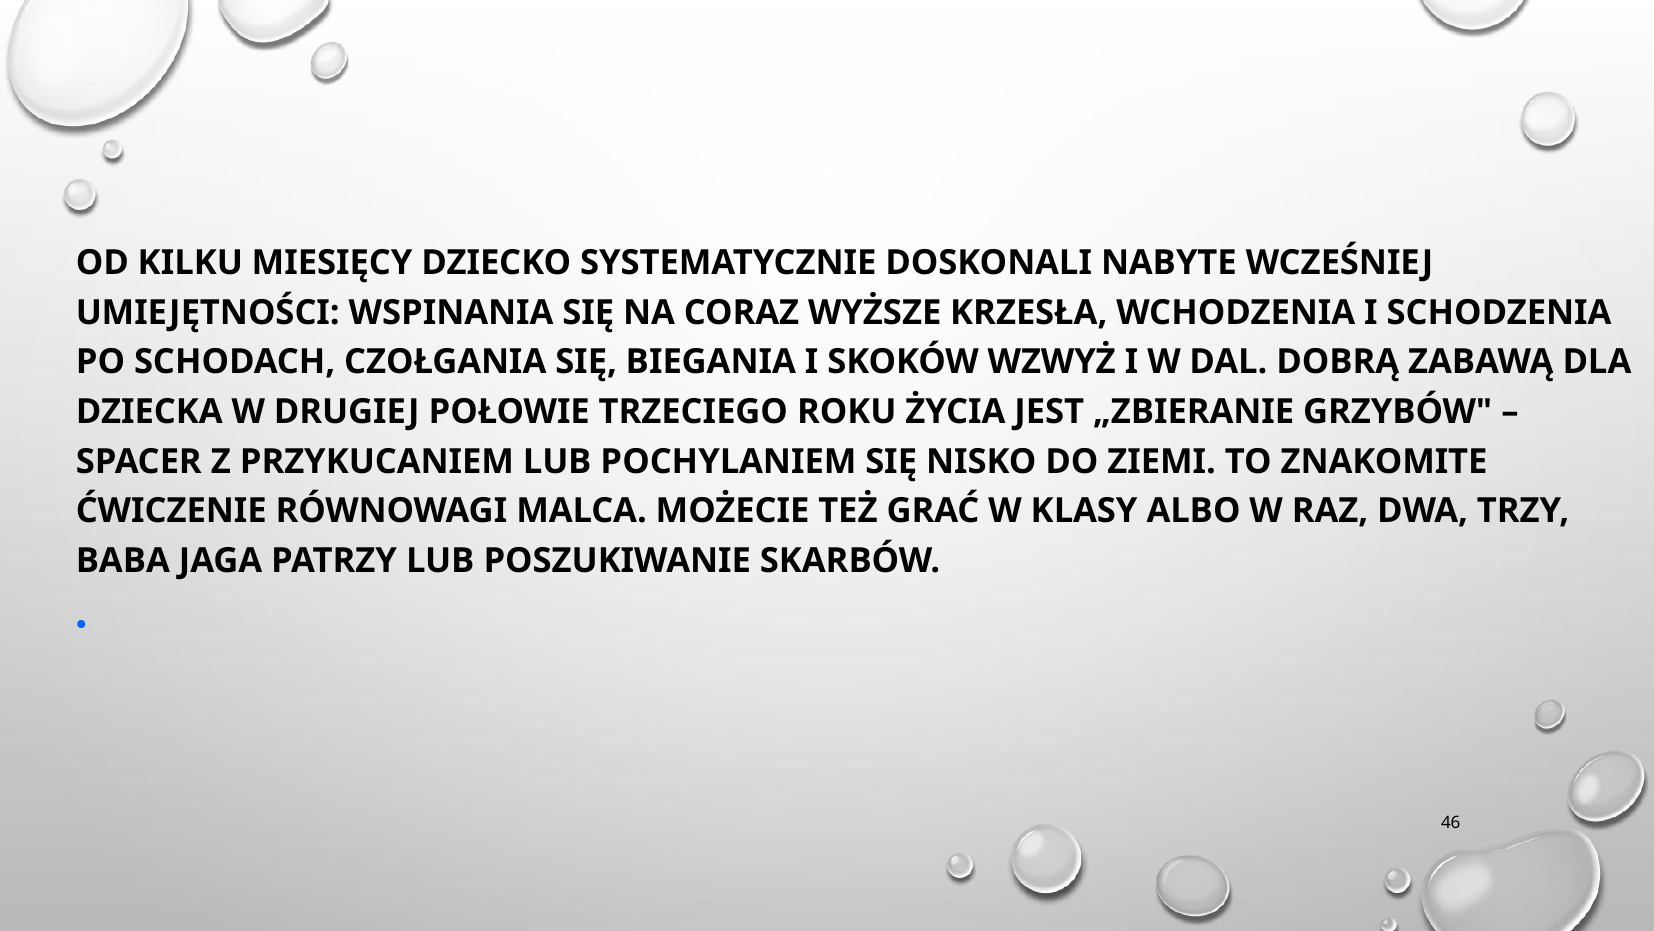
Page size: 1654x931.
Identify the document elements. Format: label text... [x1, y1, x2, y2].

list Od kilku miesięcy dziecko systematycznie doskonali nabyte wcześniej umiejętności: wspinania się na coraz wyższe krzesła, wchodzenia i schodzenia po schodach, czołgania się, biegania i skoków wzwyż i w dal. Dobrą zabawą dla dziecka w drugiej połowie trzeciego roku życia jest „zbieranie grzybów" – spacer z przykucaniem lub pochylaniem się nisko do ziemi. To znakomite ćwiczenie równowagi malca. Możecie też grać w klasy albo w raz, dwa, trzy, Baba Jaga patrzy lub poszukiwanie skarbów. [60, 224, 1654, 878]
